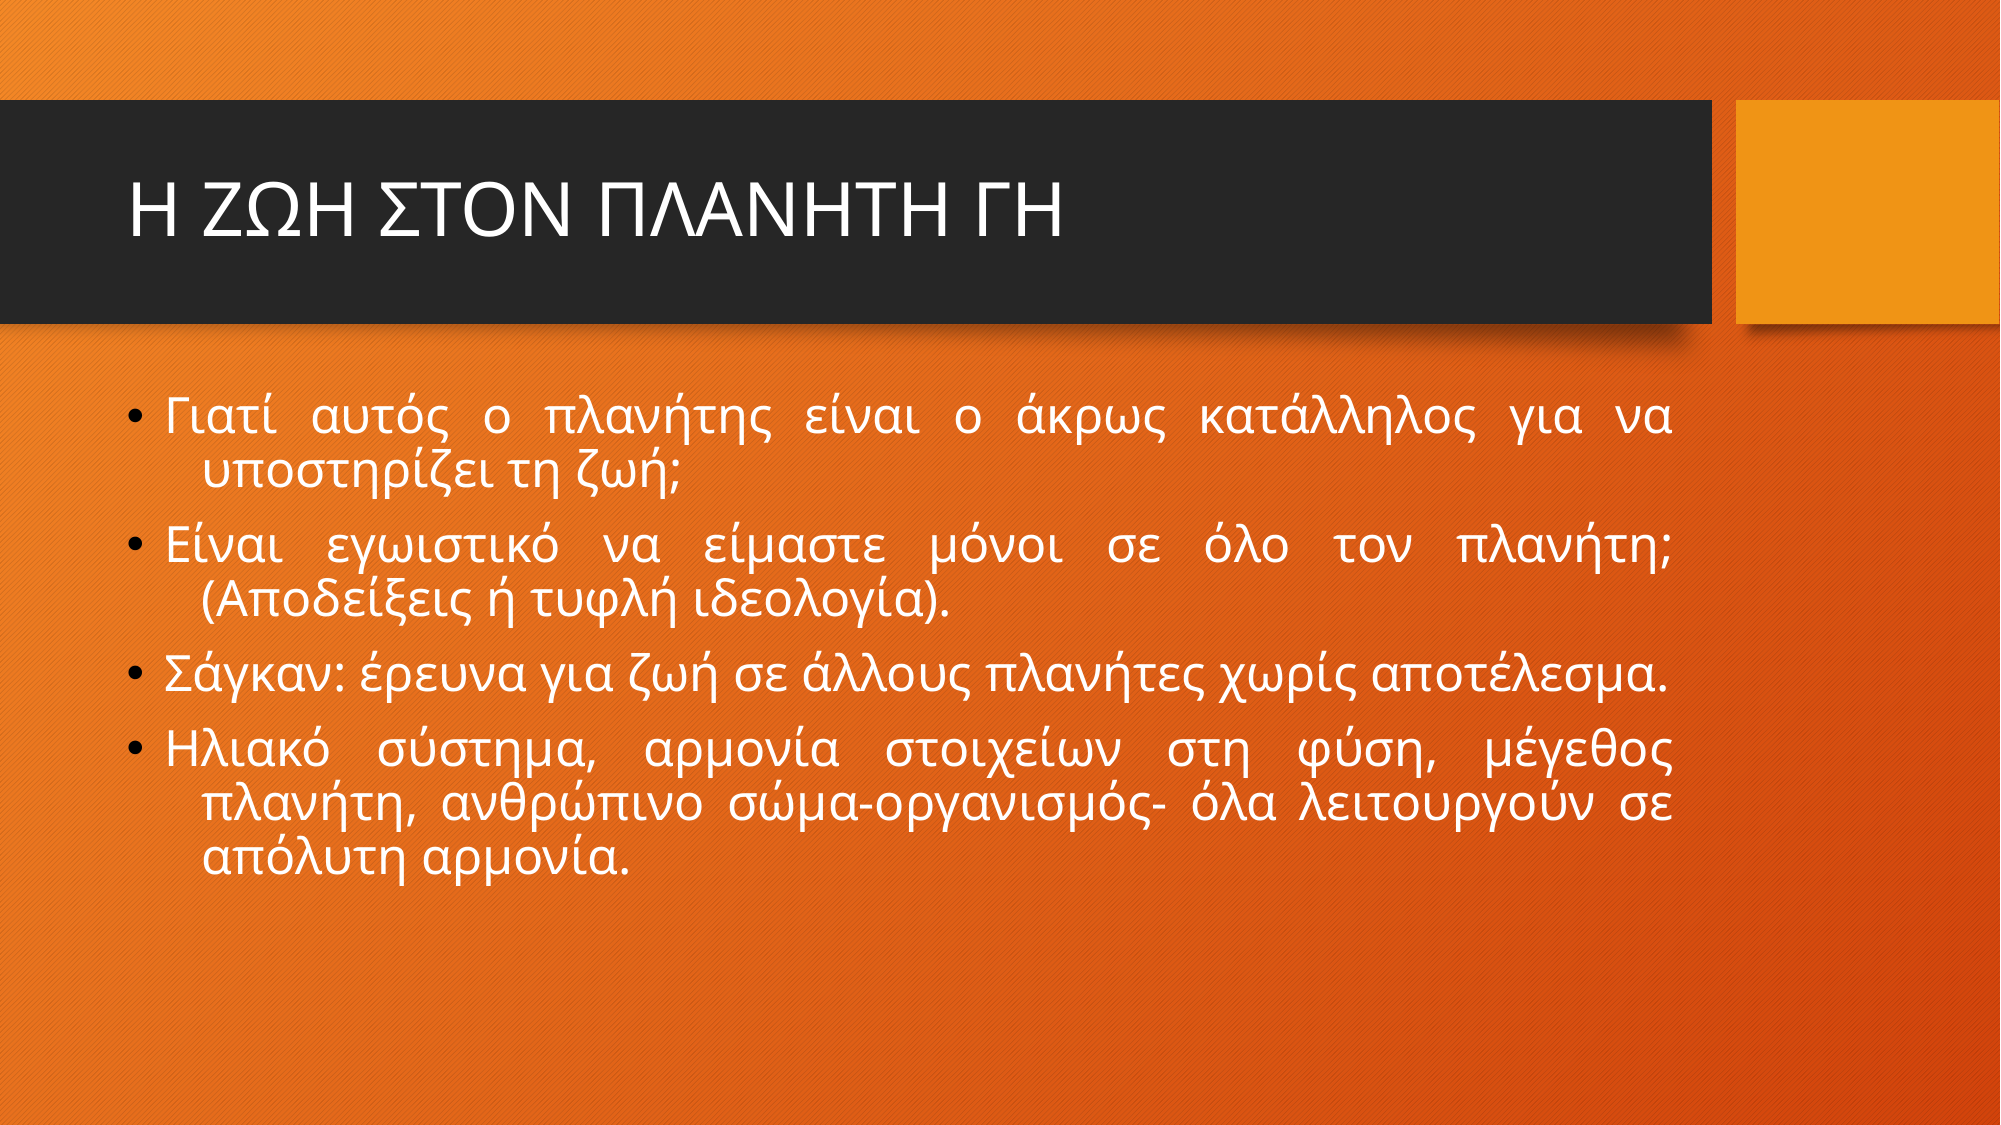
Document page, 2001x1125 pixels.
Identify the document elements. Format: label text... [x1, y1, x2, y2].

list Γιατί αυτός ο πλανήτης είναι ο άκρως κατάλληλος για να υποστηρίζει τη ζωή; Είναι εγωιστικό να είμαστε μόνοι σε όλο τον πλανήτη; (Αποδείξεις ή τυφλή ιδεολογία). Σάγκαν: έρευνα για ζωή σε άλλους πλανήτες χωρίς αποτέλεσμα. Ηλιακό σύστημα, αρμονία στοιχείων στη φύση, μέγεθος πλανήτη, ανθρώπινο σώμα-οργανισμός- όλα λειτουργούν σε απόλυτη αρμονία. [111, 383, 1689, 974]
title Η ΖΩΗ ΣΤΟΝ ΠΛΑΝΗΤΗ ΓΗ [111, 123, 1689, 301]
